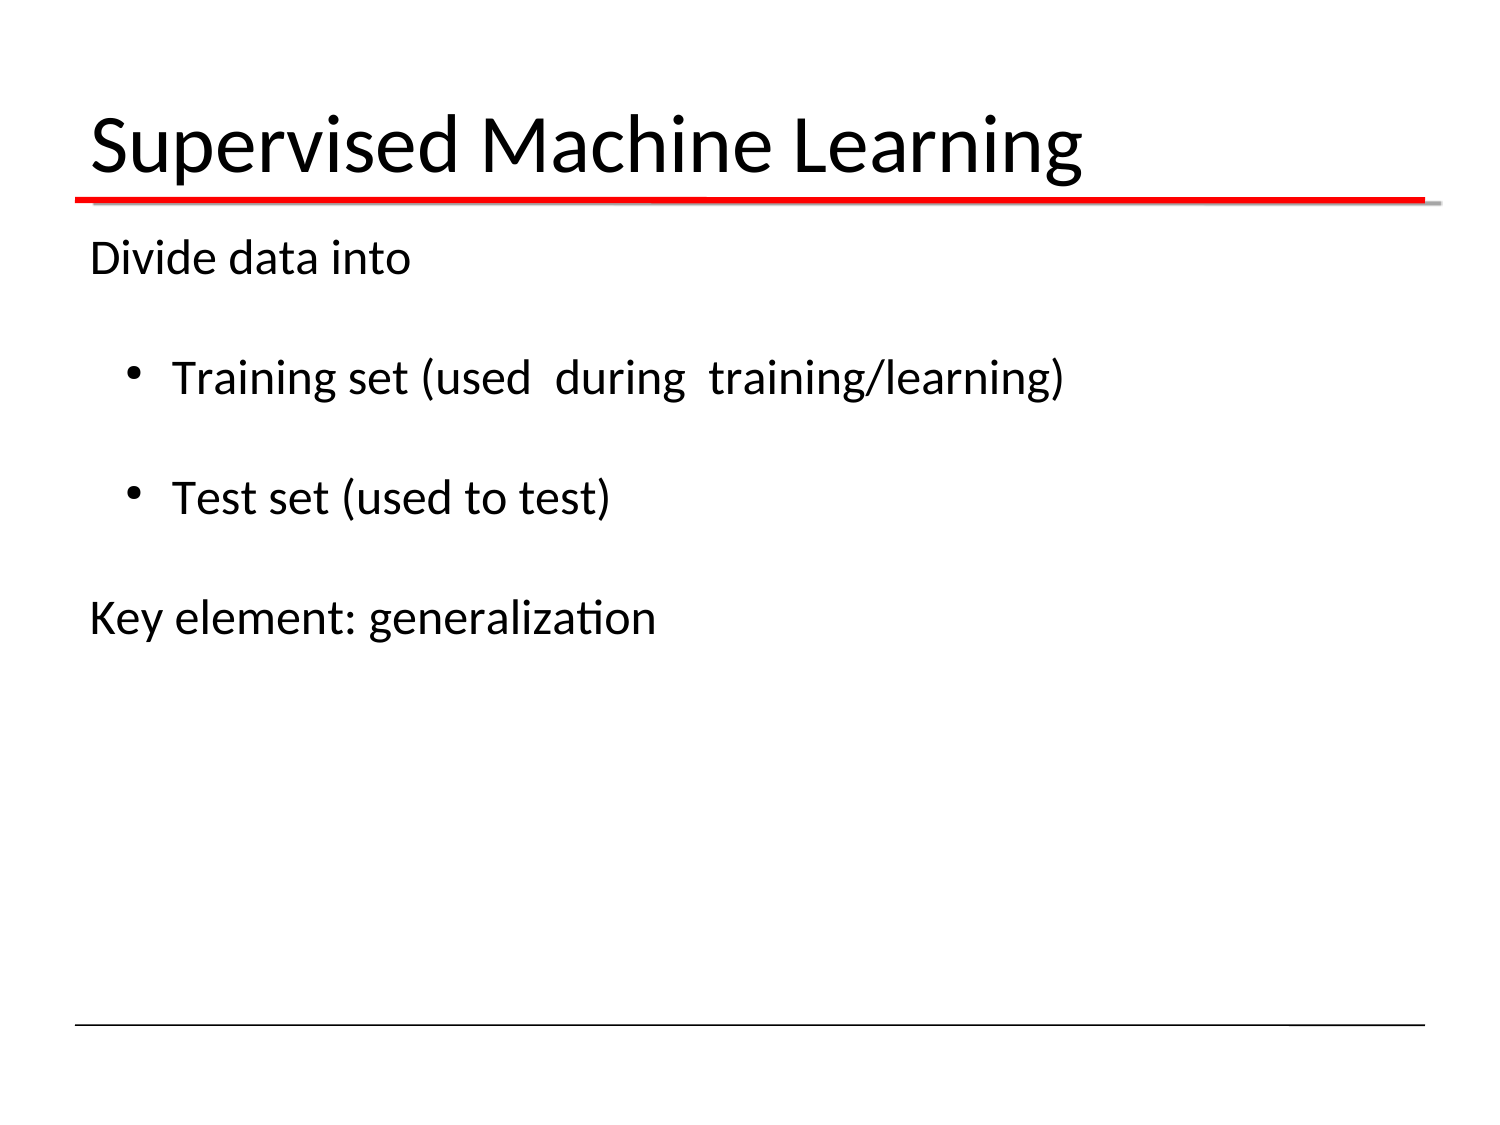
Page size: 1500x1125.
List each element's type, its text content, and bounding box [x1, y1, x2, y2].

text_box Divide data into Training set (used during training/learning) Test set (used to test) Key element: generalization [75, 216, 1426, 773]
title Supervised Machine Learning [75, 45, 1426, 216]
